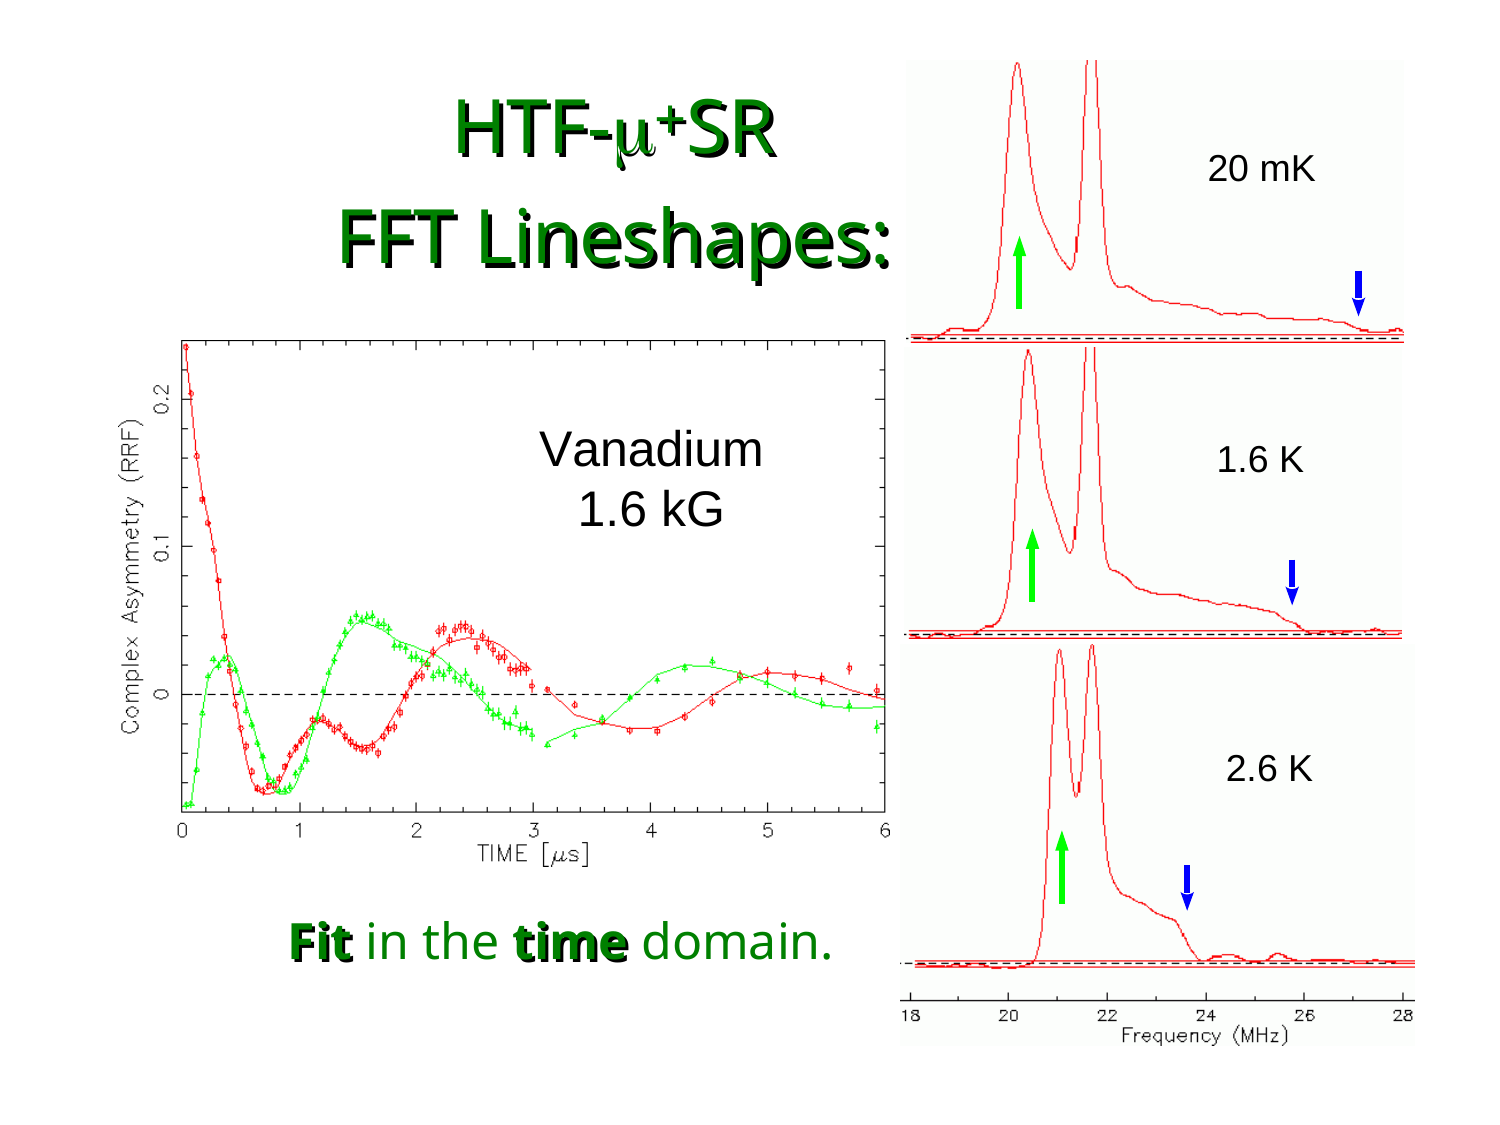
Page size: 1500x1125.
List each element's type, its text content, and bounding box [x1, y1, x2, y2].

picture [900, 644, 1415, 1046]
text_box Fit in the time domain. [288, 900, 813, 971]
text_box HTF-m+SR FFT Lineshapes: [327, 65, 899, 283]
picture [904, 347, 1402, 639]
text_box 20 mK [1207, 144, 1316, 190]
text_box 2.6 K [1225, 744, 1314, 790]
picture [118, 340, 890, 867]
text_box 1.6 K [1216, 435, 1305, 481]
picture [906, 60, 1404, 343]
text_box Vanadium 1.6 kG [539, 416, 870, 533]
